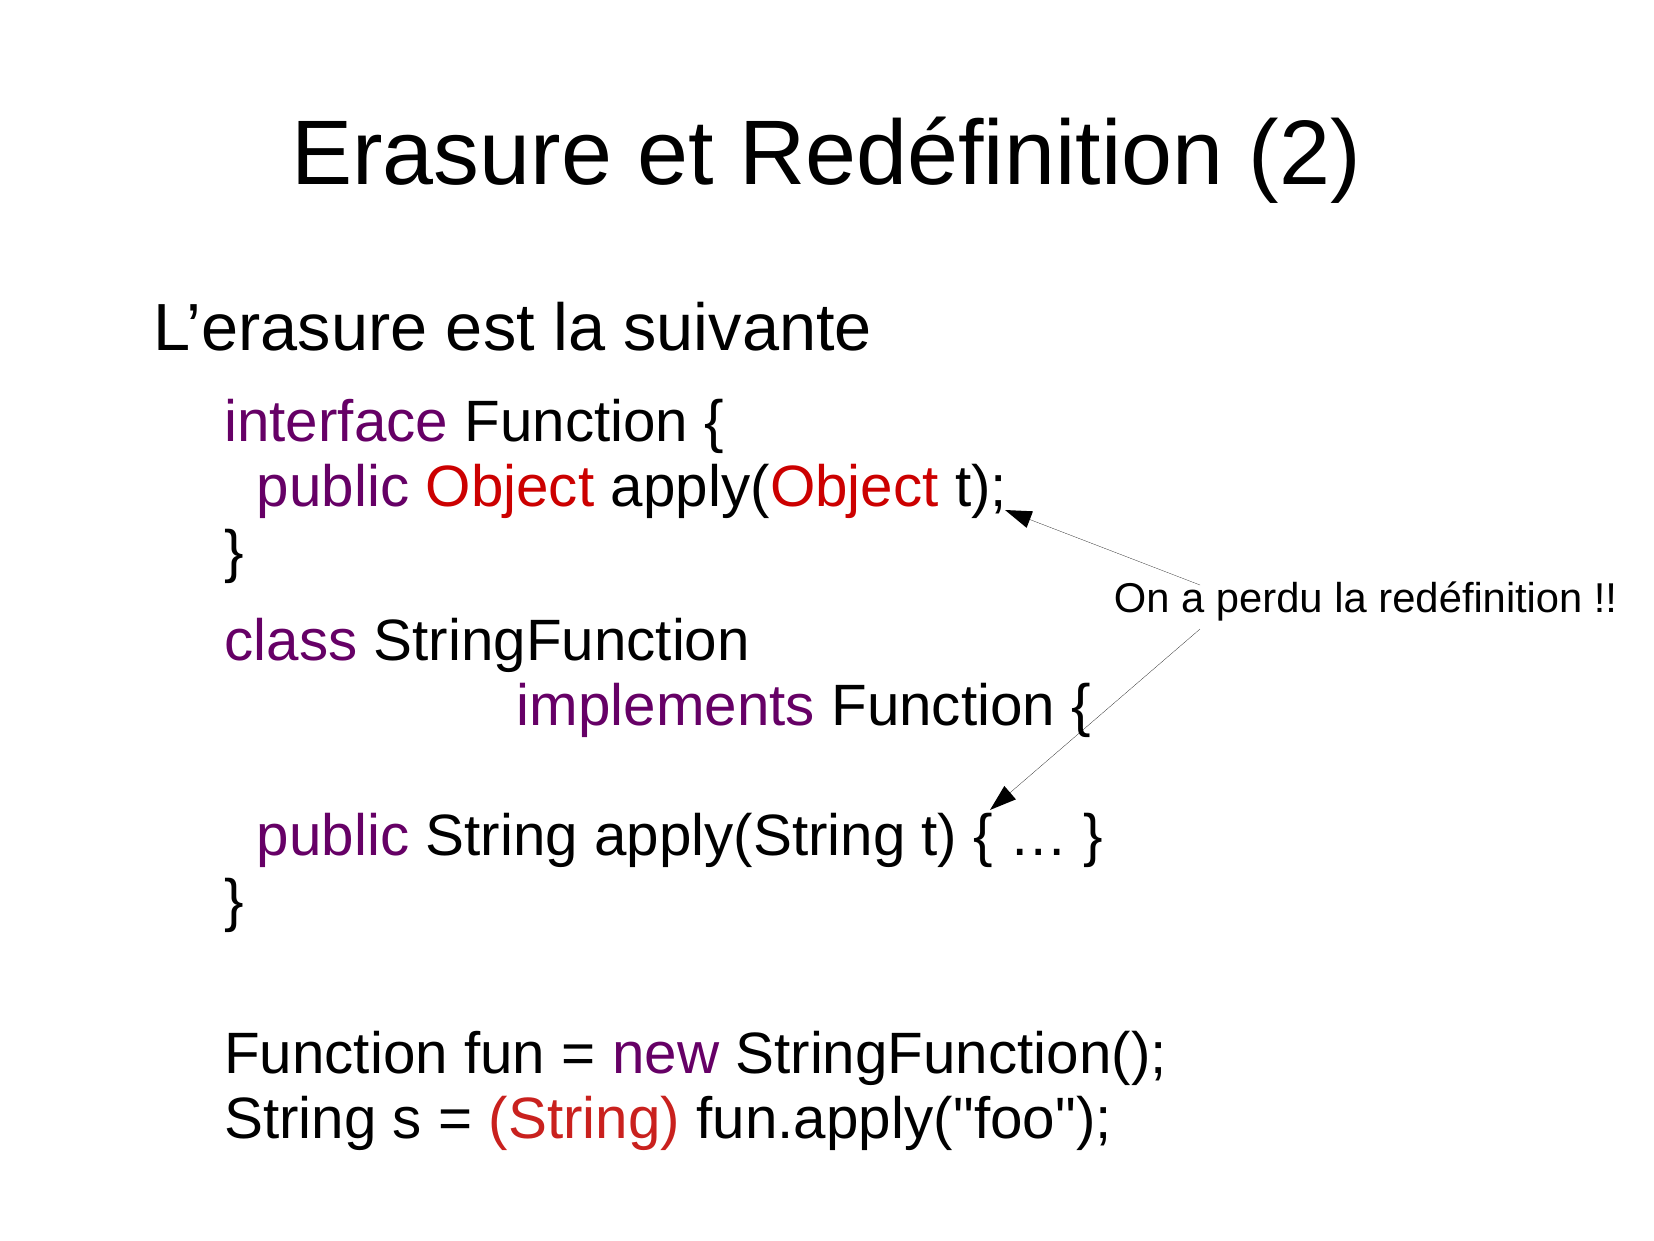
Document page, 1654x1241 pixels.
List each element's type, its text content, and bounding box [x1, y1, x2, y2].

list L’erasure est la suivante interface Function { public Object apply(Object t); } class StringFunction implements Function { public String apply(String t) { … } } Function fun = new StringFunction(); String s = (String) fun.apply("foo"); [82, 290, 1571, 1186]
title Erasure et Redéfinition (2) [82, 49, 1571, 257]
text_box On a perdu la redéfinition !! [1099, 567, 1633, 630]
